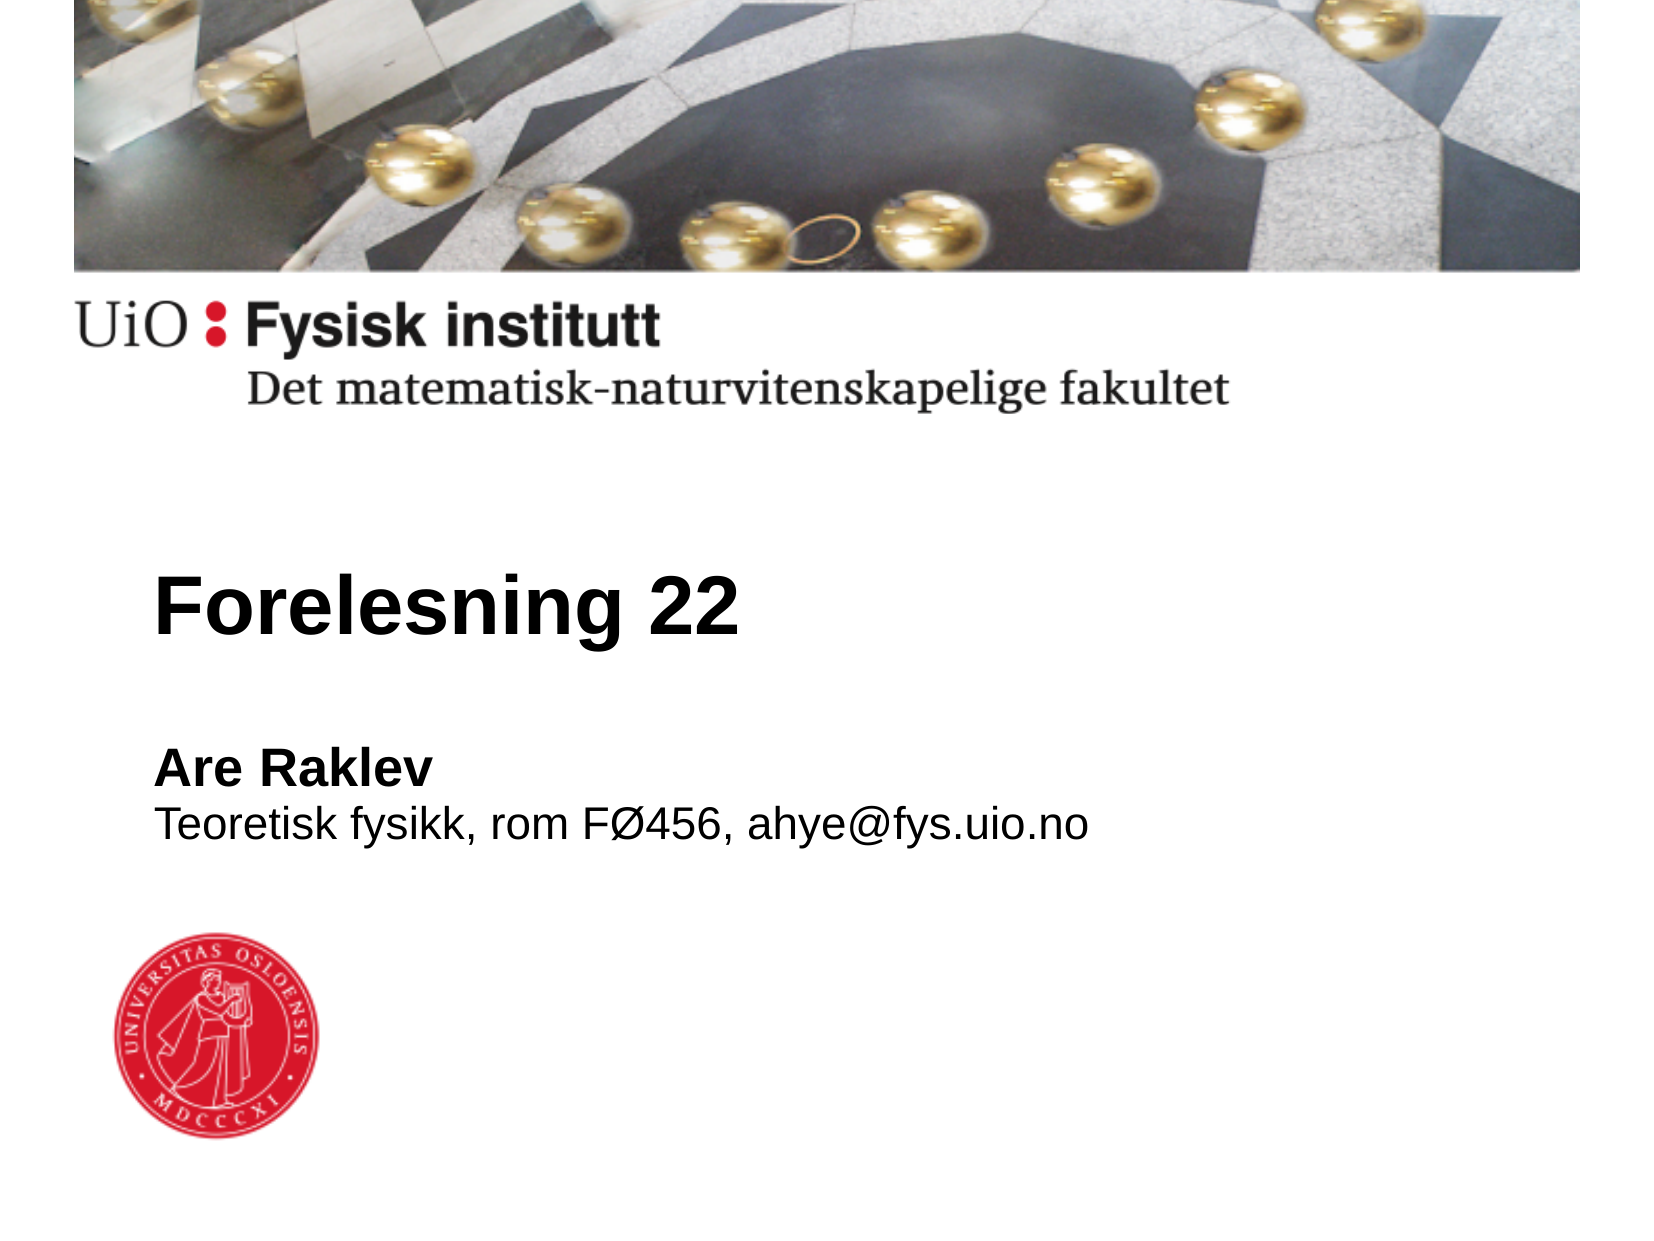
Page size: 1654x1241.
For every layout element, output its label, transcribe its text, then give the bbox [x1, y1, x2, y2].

picture [109, 927, 326, 1147]
picture [72, 292, 1238, 420]
subtitle Forelesning 22 [153, 545, 1418, 666]
title Are Raklev Teoretisk fysikk, rom FØ456, ahye@fys.uio.no [153, 725, 1500, 862]
picture [74, 0, 1580, 280]
